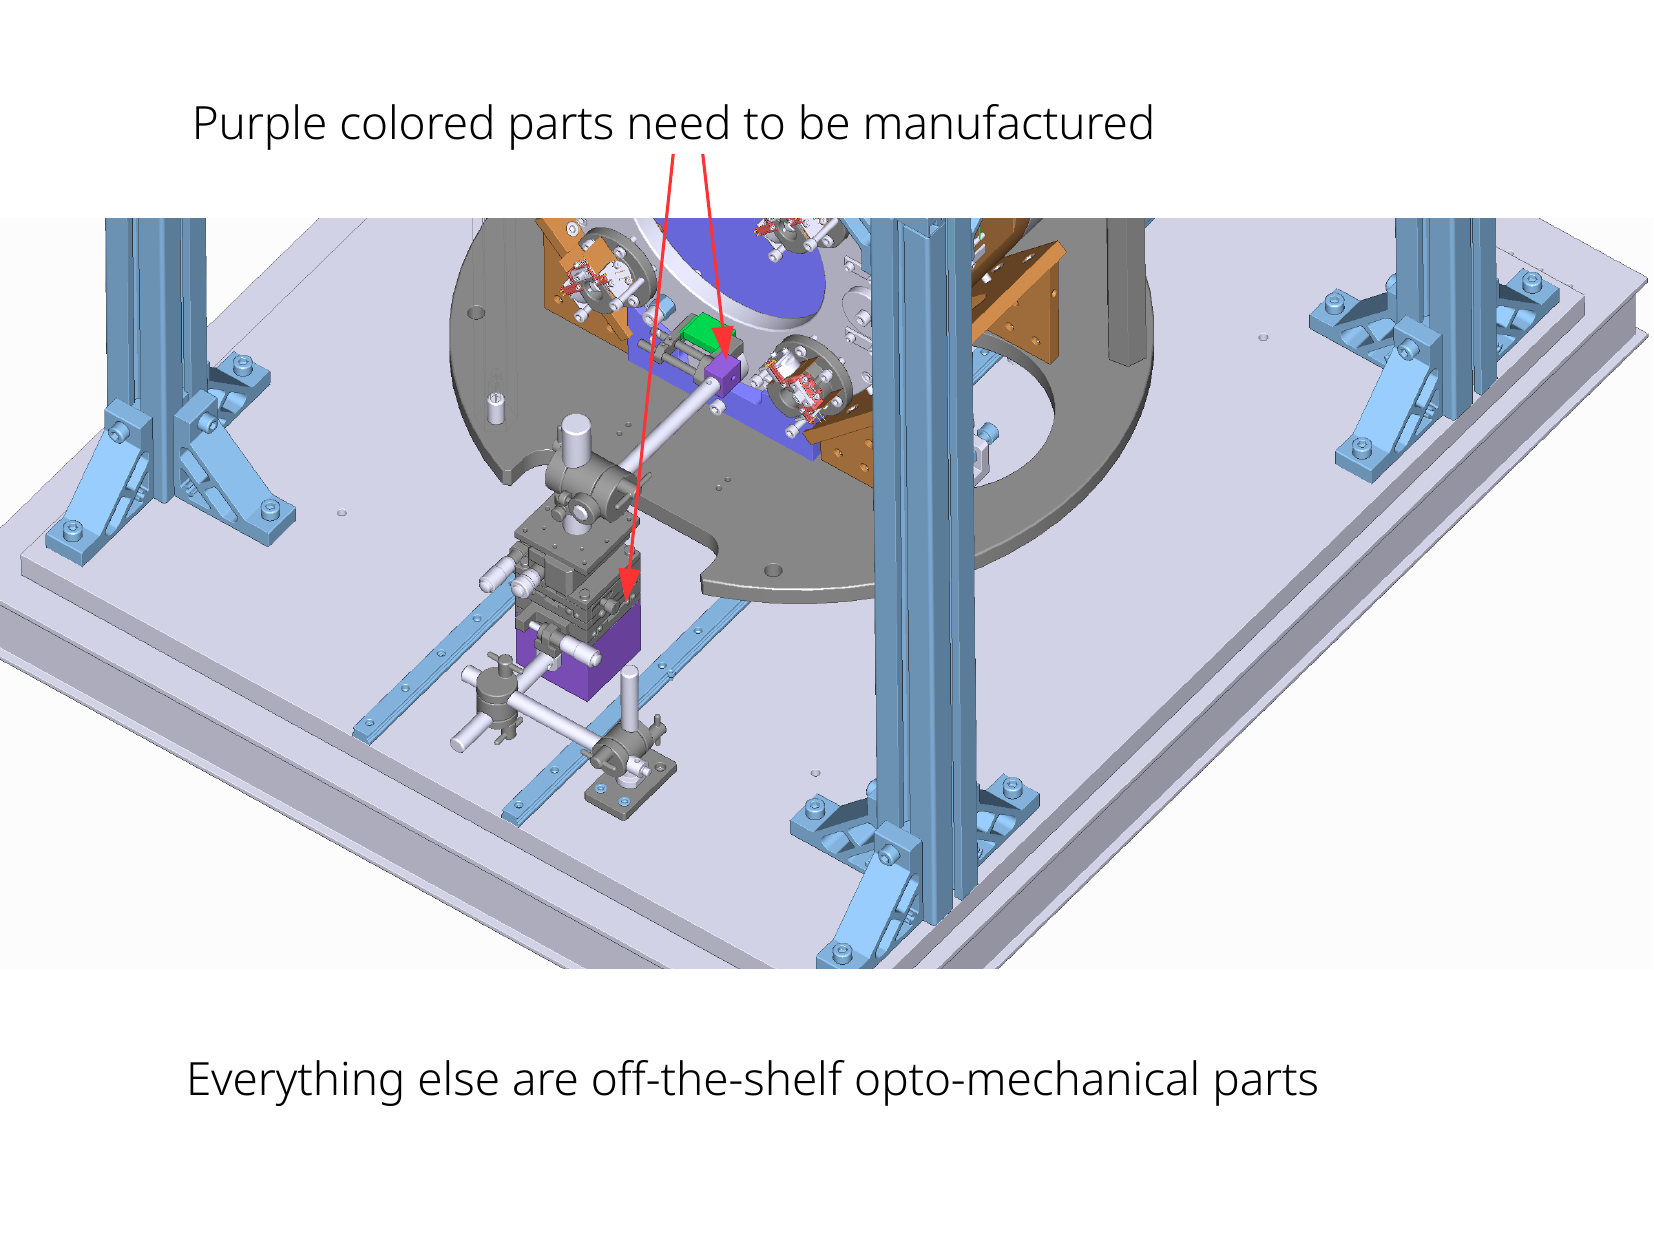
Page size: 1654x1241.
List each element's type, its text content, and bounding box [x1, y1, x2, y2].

text_box Purple colored parts need to be manufactured [177, 82, 1267, 155]
text_box Everything else are off-the-shelf opto-mechanical parts [171, 1039, 1455, 1111]
picture [0, 218, 1654, 969]
